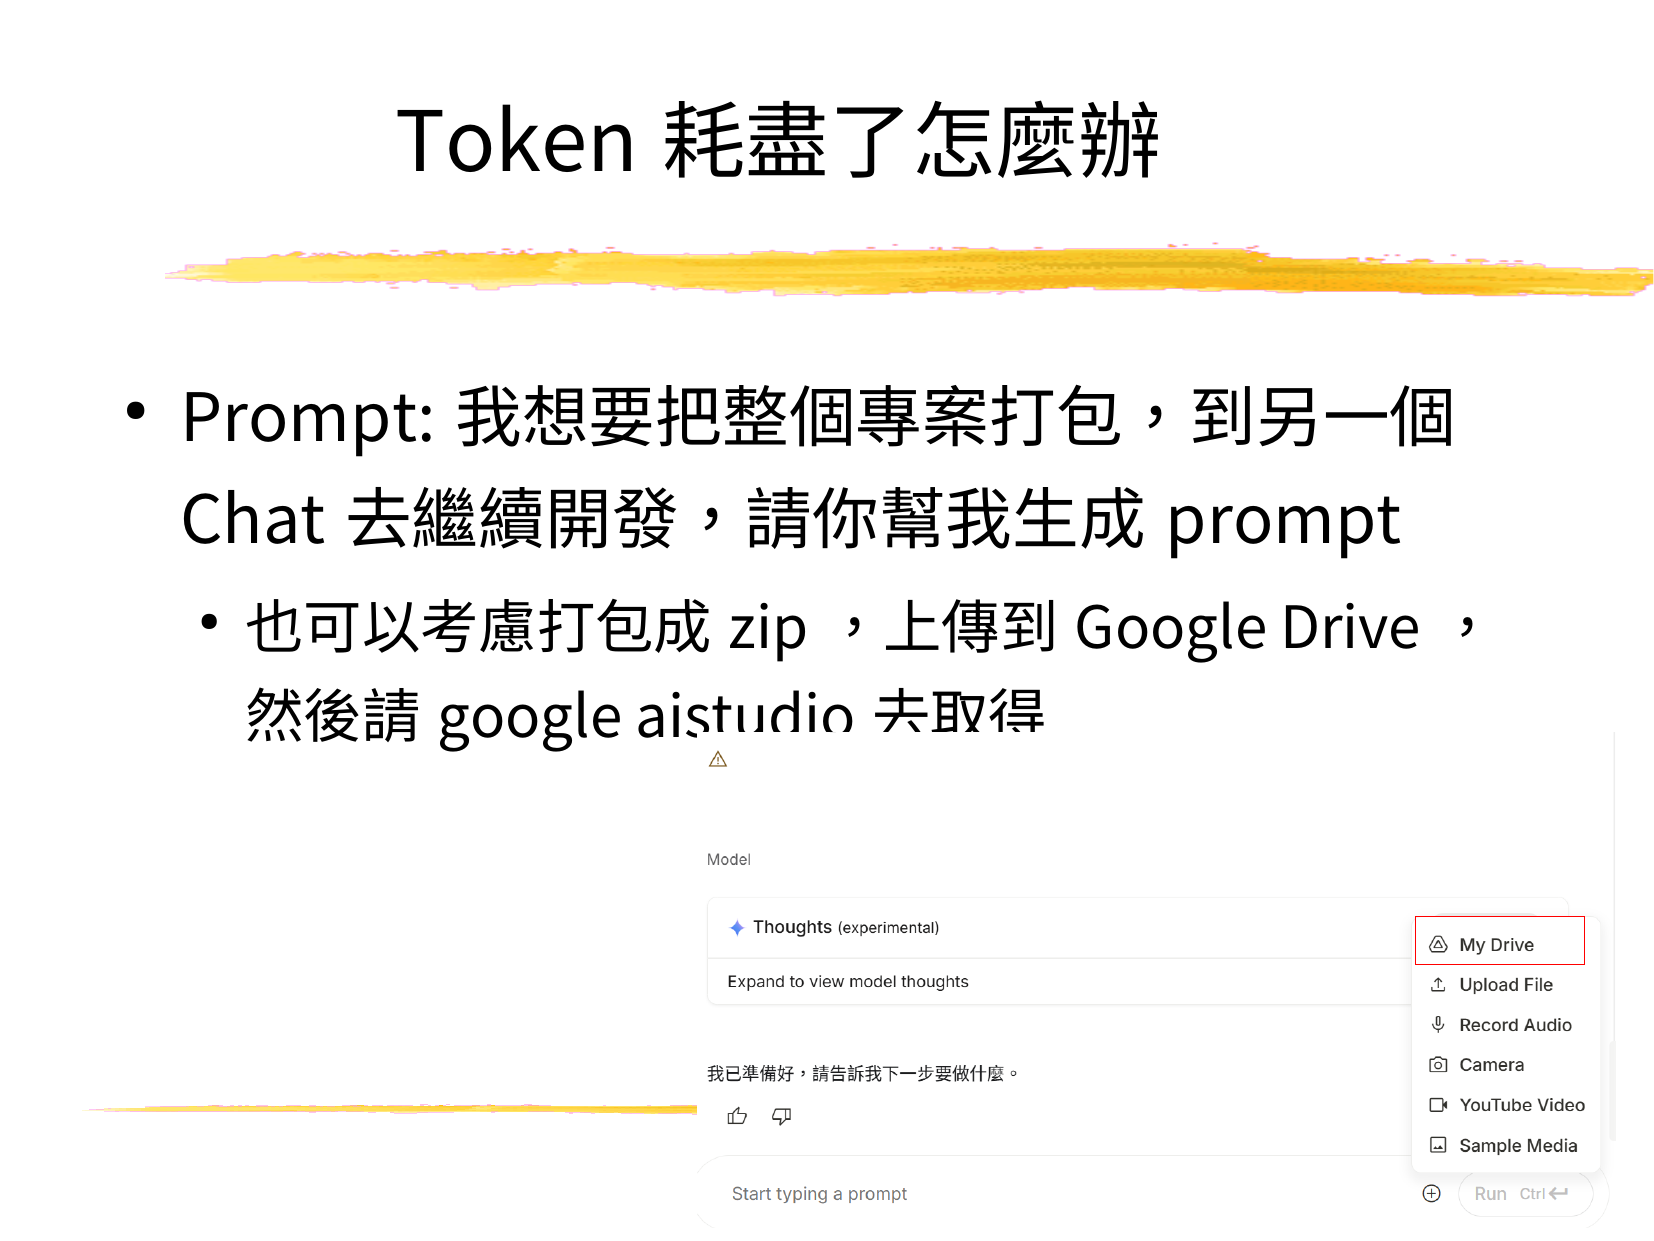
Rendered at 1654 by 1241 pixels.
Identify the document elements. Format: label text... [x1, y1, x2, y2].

picture [165, 237, 1654, 308]
list Prompt:我想要把整個專案打包，到另一個 Chat去繼續開發，請你幫我生成prompt 也可以考慮打包成zip，上傳到Google Drive，然後請google aistudio去取得 [124, 358, 1530, 1103]
picture [82, 732, 1616, 1228]
title Token耗盡了怎麼辦 [76, 28, 1482, 235]
